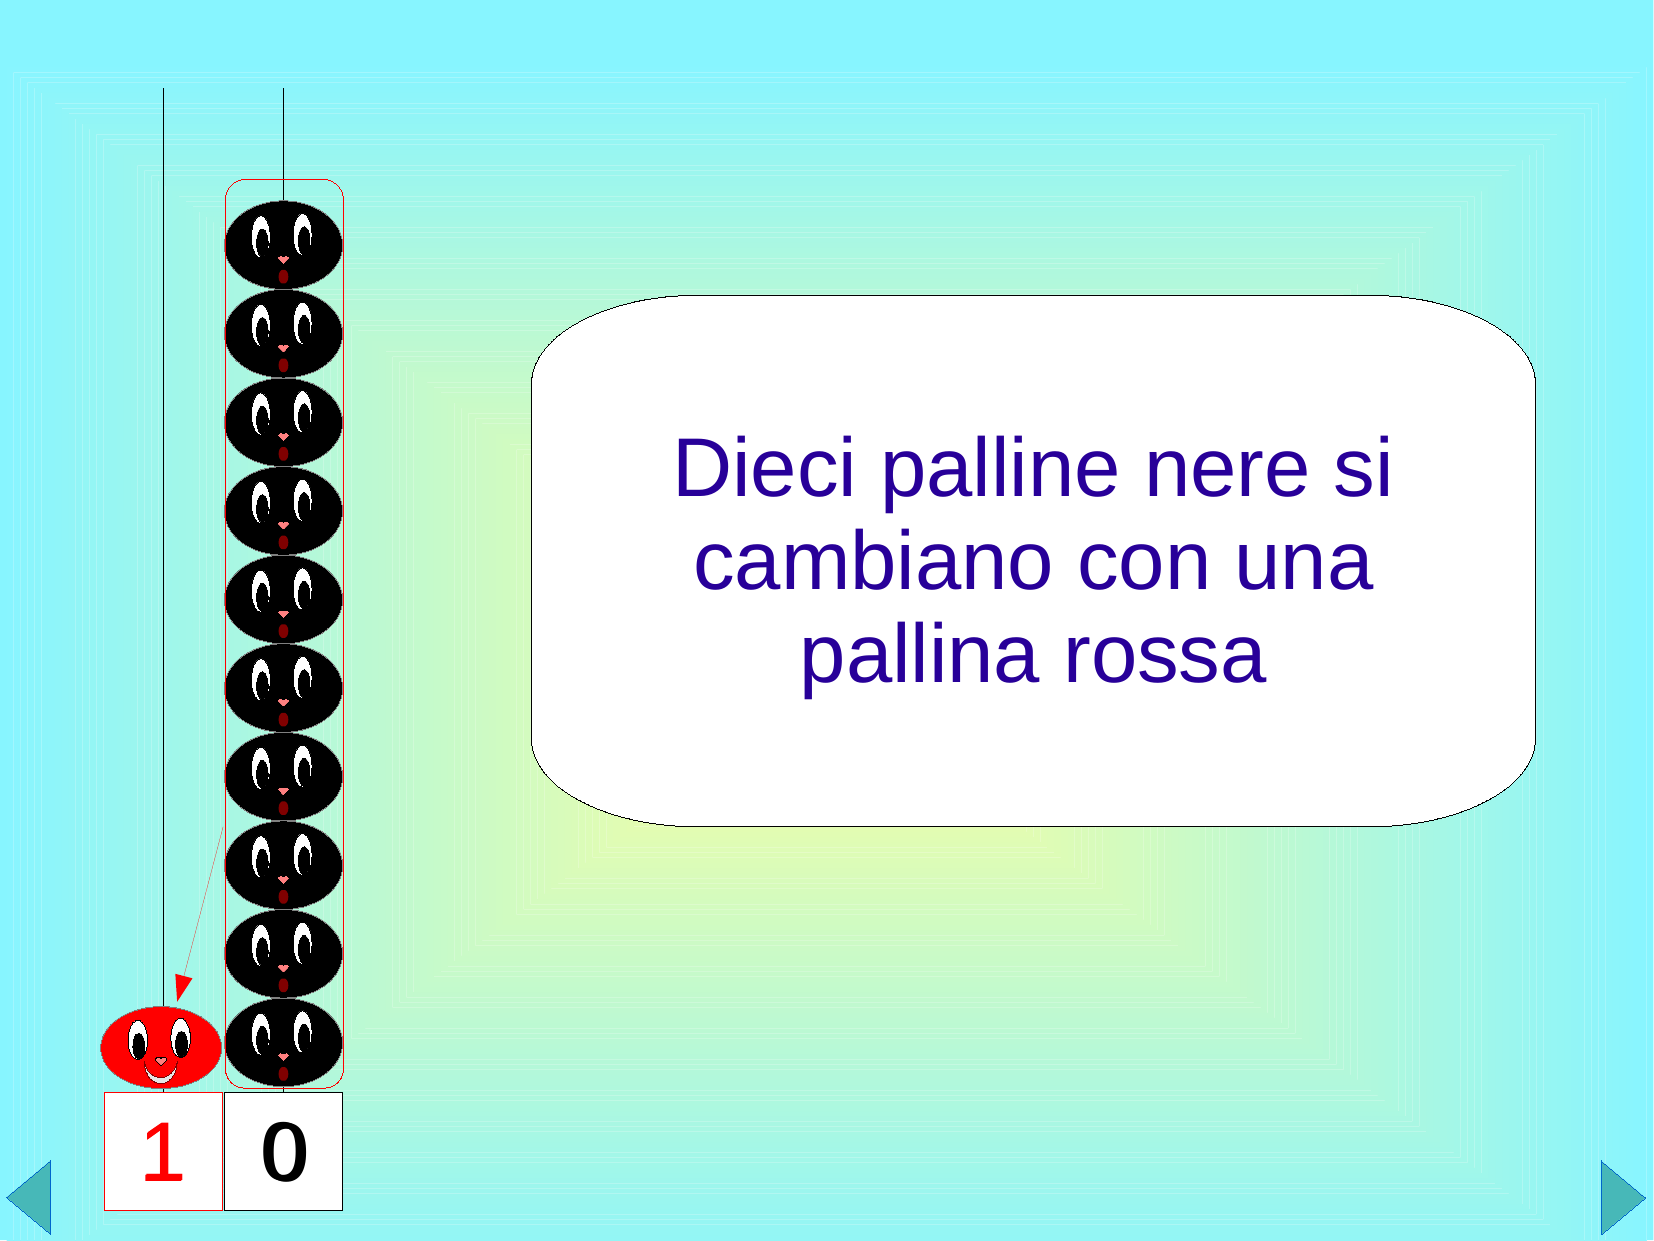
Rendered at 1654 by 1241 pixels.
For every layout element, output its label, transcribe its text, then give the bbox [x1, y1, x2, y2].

text_box [226, 200, 343, 1087]
text_box Dieci palline nere si cambiano con una pallina rossa [531, 295, 1536, 827]
text_box 1 [104, 1207, 223, 1211]
text_box 1 [104, 1092, 223, 1098]
text_box [6, 1160, 51, 1235]
text_box 0 [224, 1207, 343, 1211]
text_box [100, 1006, 222, 1089]
text_box 0 [212, 1098, 361, 1207]
text_box 0 [224, 1092, 343, 1098]
text_box 1 [88, 1098, 212, 1207]
text_box [1601, 1160, 1646, 1235]
